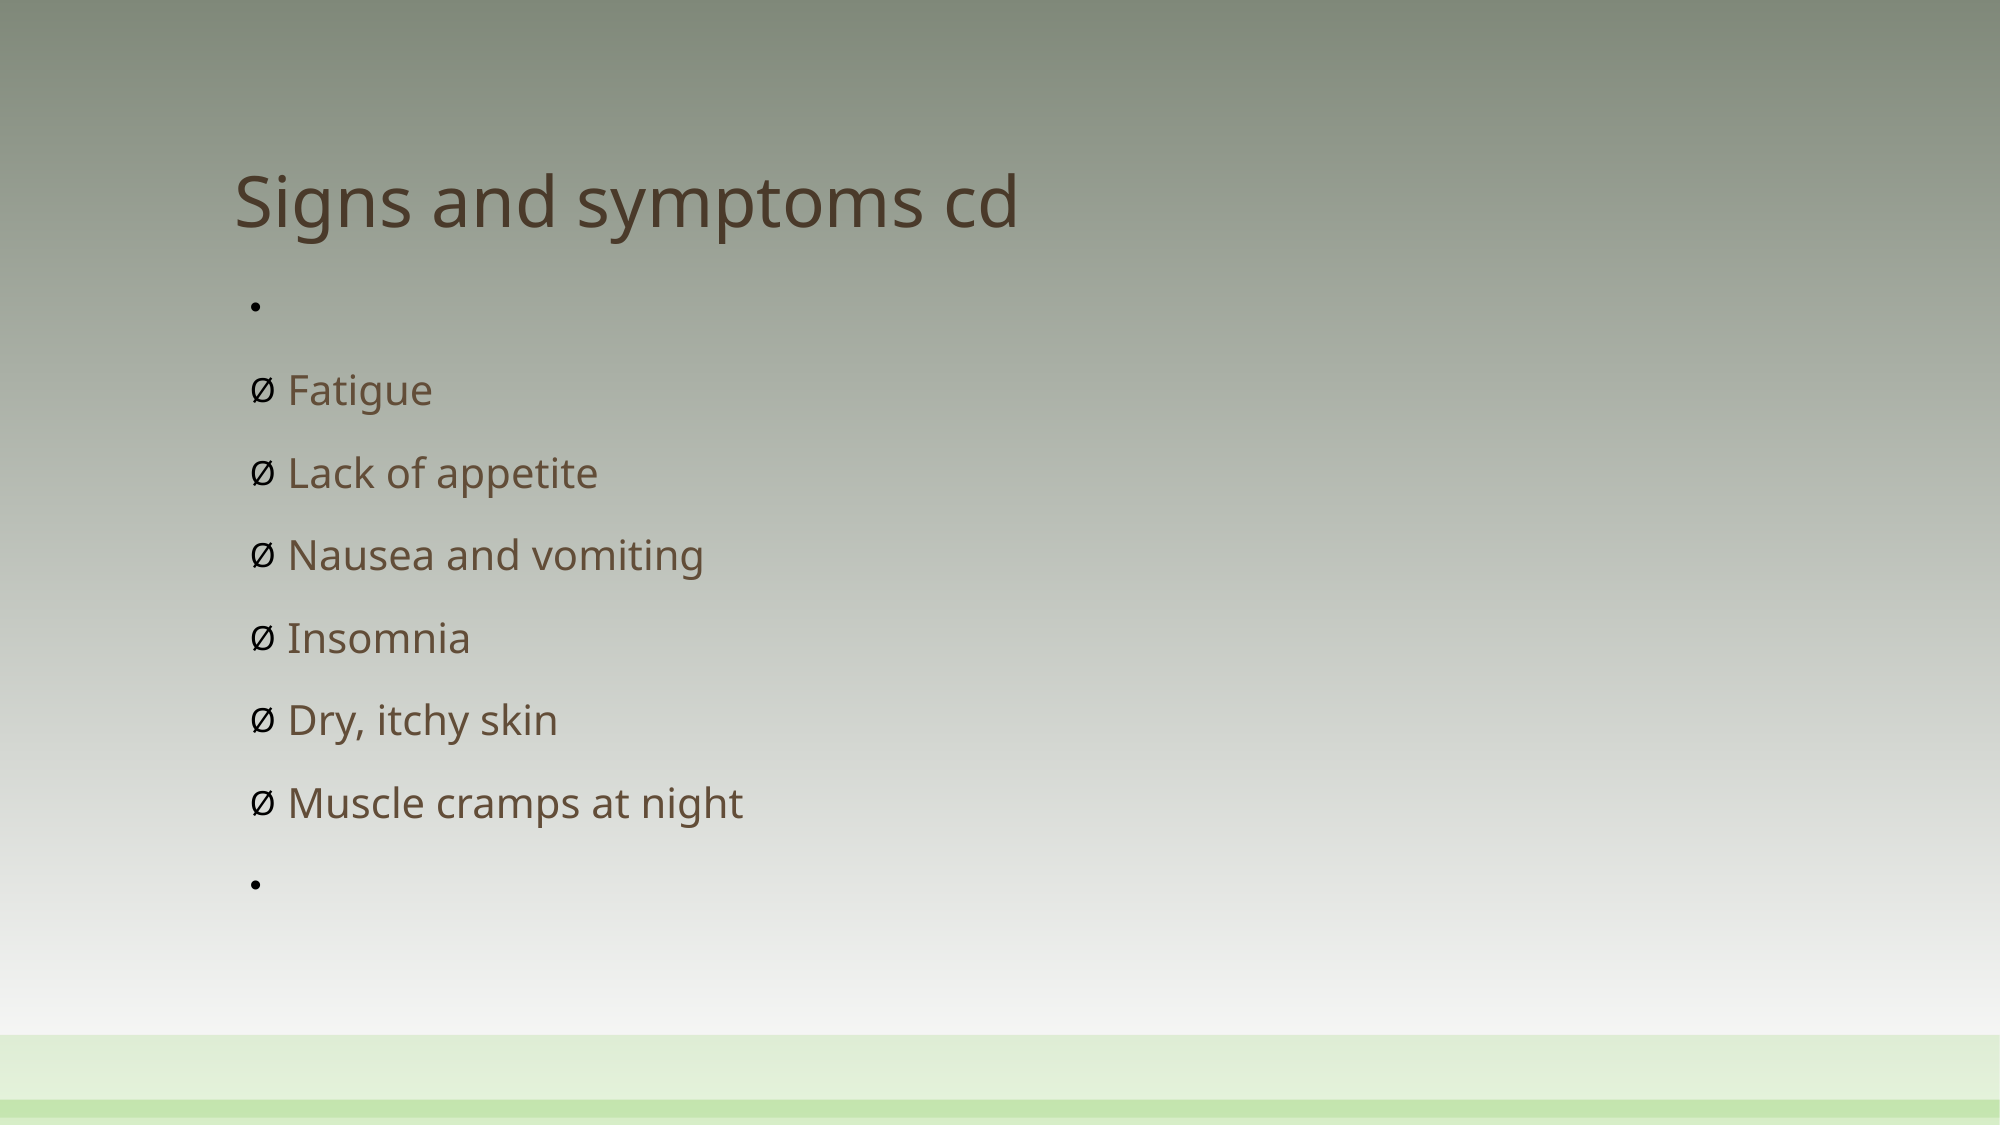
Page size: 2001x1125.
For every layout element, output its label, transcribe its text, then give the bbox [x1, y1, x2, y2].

title Signs and symptoms cd [219, 71, 1780, 251]
list Fatigue Lack of appetite Nausea and vomiting Insomnia Dry, itchy skin Muscle cramps at night [219, 274, 1780, 987]
